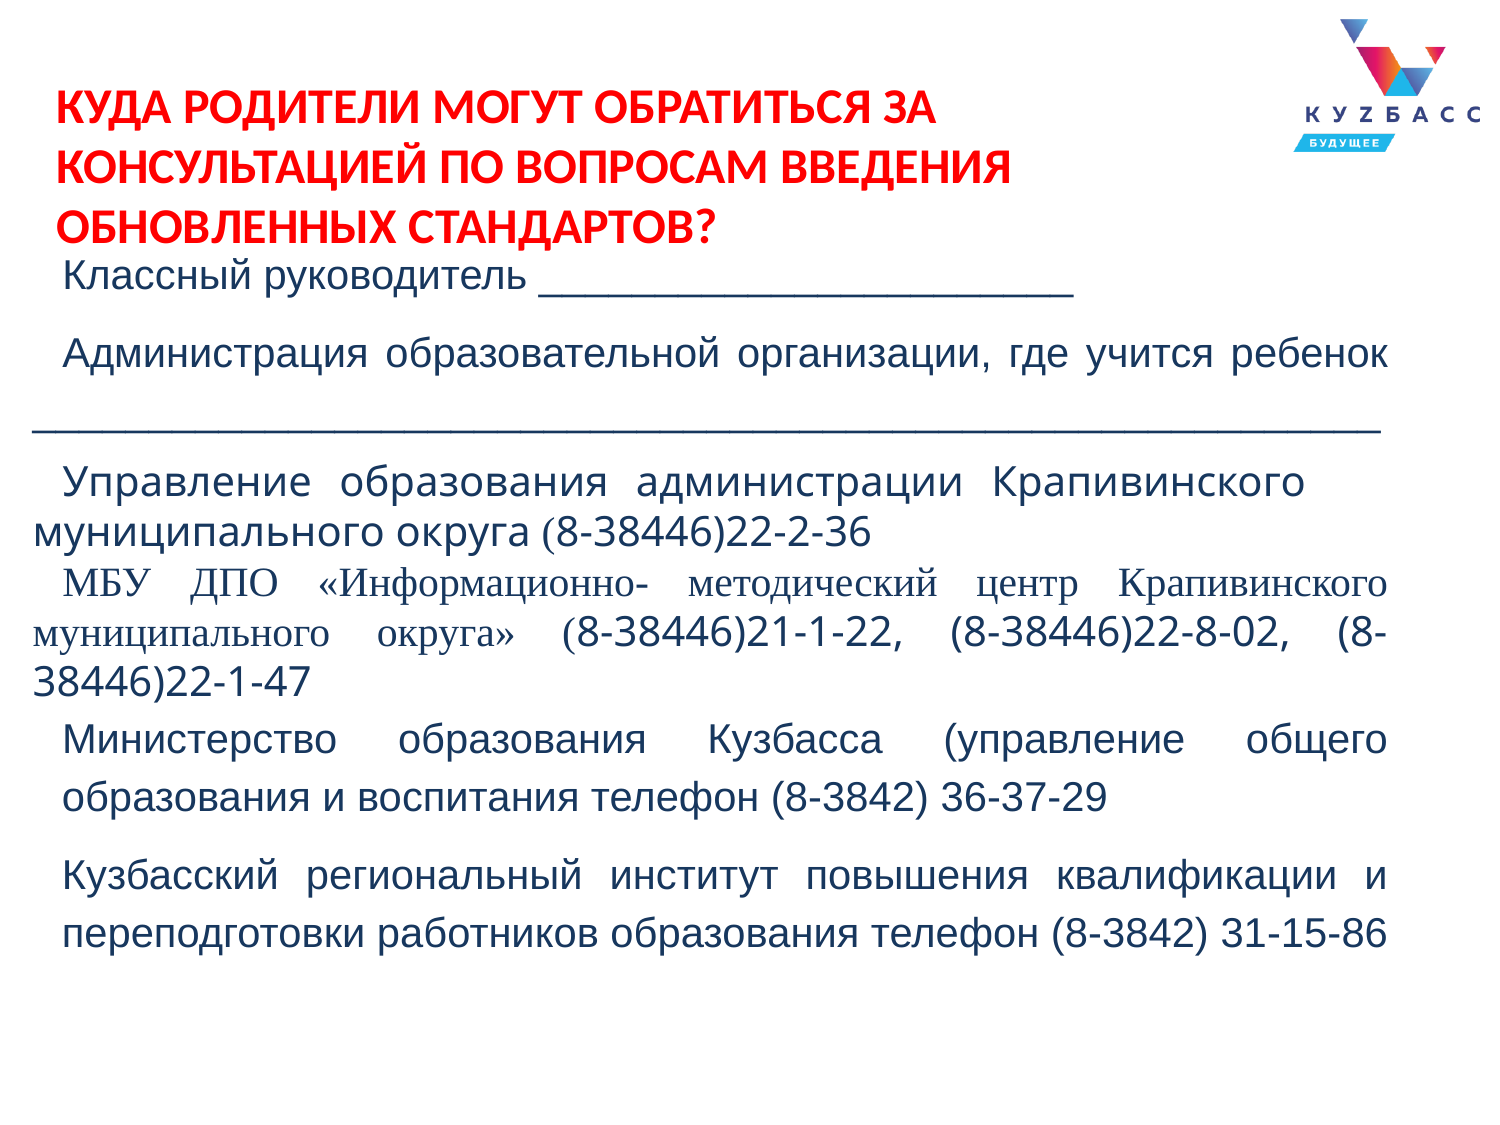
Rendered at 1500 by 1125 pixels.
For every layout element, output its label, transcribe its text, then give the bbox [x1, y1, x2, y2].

text_box Классный руководитель _______________________ Администрация образовательной организации, где учится ребенок __________________________________________________________ Управление образования администрации Крапивинского муниципального округа (8-38446)22-2-36 МБУ ДПО «Информационно- методический центр Крапивинского муниципального округа» (8-38446)21-1-22, (8-38446)22-8-02, (8-38446)22-1-47 Министерство образования Кузбасса (управление общего образования и воспитания телефон (8-3842) 36-37-29 Кузбасский региональный институт повышения квалификации и переподготовки работников образования телефон (8-3842) 31-15-86 [17, 232, 1430, 970]
picture [1293, 19, 1480, 152]
title КУДА РОДИТЕЛИ МОГУТ ОБРАТИТЬСЯ ЗА КОНСУЛЬТАЦИЕЙ ПО ВОПРОСАМ ВВЕДЕНИЯ ОБНОВЛЕННЫХ СТАНДАРТОВ? [41, 66, 1225, 232]
